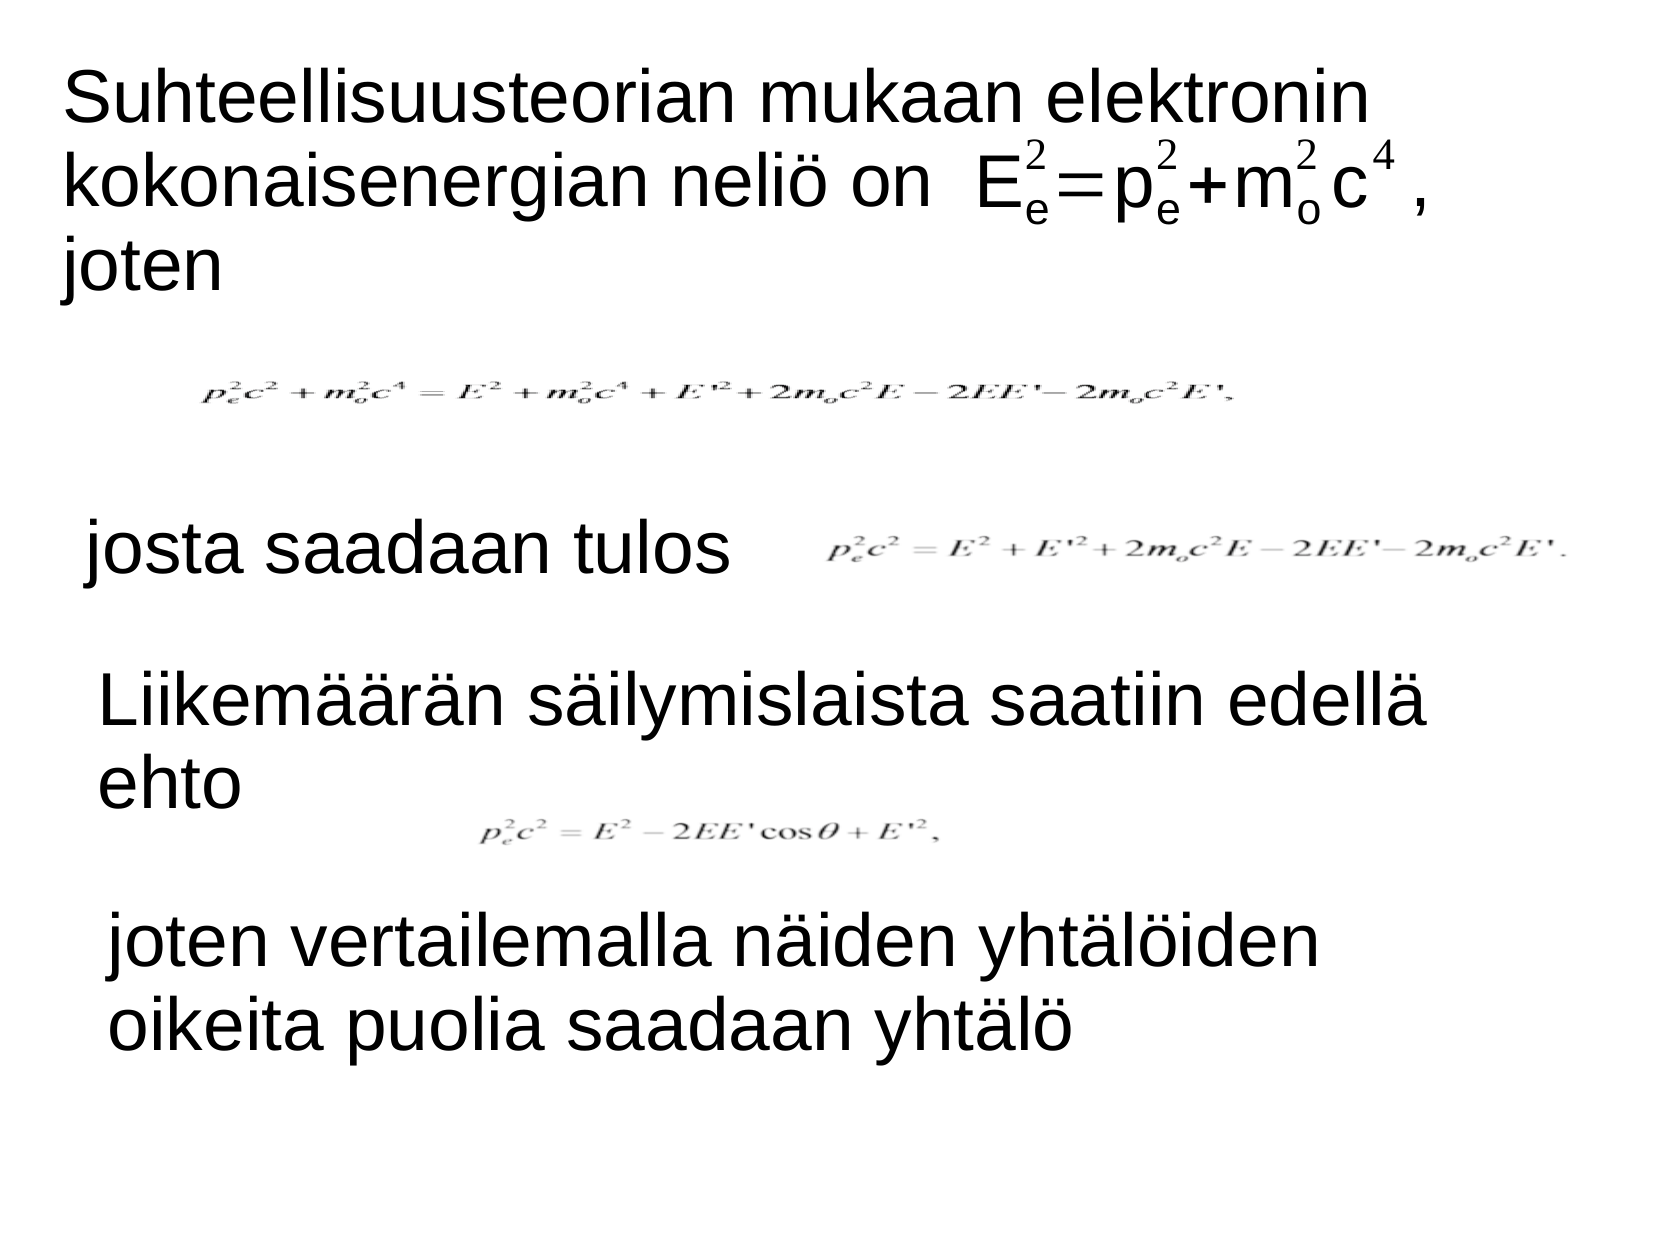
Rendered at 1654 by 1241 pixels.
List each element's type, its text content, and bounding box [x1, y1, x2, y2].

picture [755, 487, 1638, 603]
chart [968, 129, 1403, 235]
text_box josta saadaan tulos [70, 498, 755, 603]
picture [416, 771, 1004, 886]
picture [106, 346, 1331, 438]
text_box Liikemäärän säilymislaista saatiin edellä ehto [82, 649, 1489, 851]
text_box joten vertailemalla näiden yhtälöiden oikeita puolia saadaan yhtälö [92, 890, 1524, 1158]
text_box Suhteellisuusteorian mukaan elektronin kokonaisenergian neliö on , joten [47, 47, 1477, 314]
